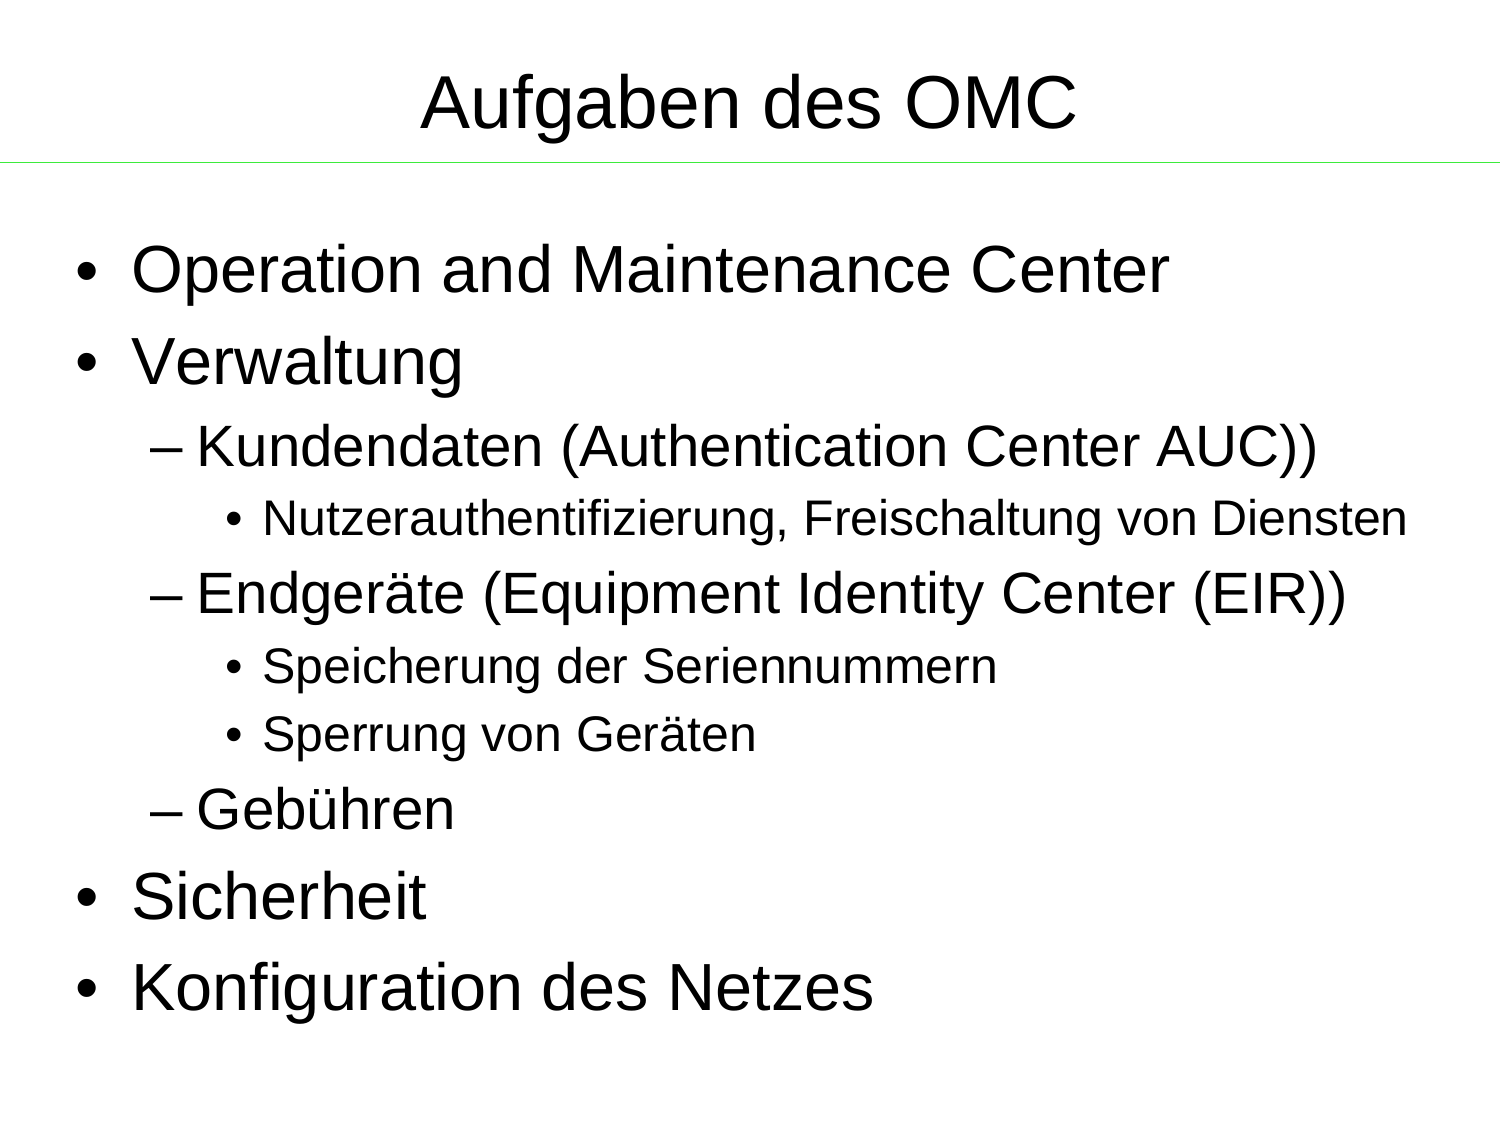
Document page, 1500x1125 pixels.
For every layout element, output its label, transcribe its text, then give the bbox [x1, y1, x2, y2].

title Aufgaben des OMC [75, 49, 1426, 156]
list Operation and Maintenance Center Verwaltung Kundendaten (Authentication Center AUC)) Nutzerauthentifizierung, Freischaltung von Diensten Endgeräte (Equipment Identity Center (EIR)) Speicherung der Seriennummern Sperrung von Geräten Gebühren Sicherheit Konfiguration des Netzes [75, 232, 1426, 1025]
